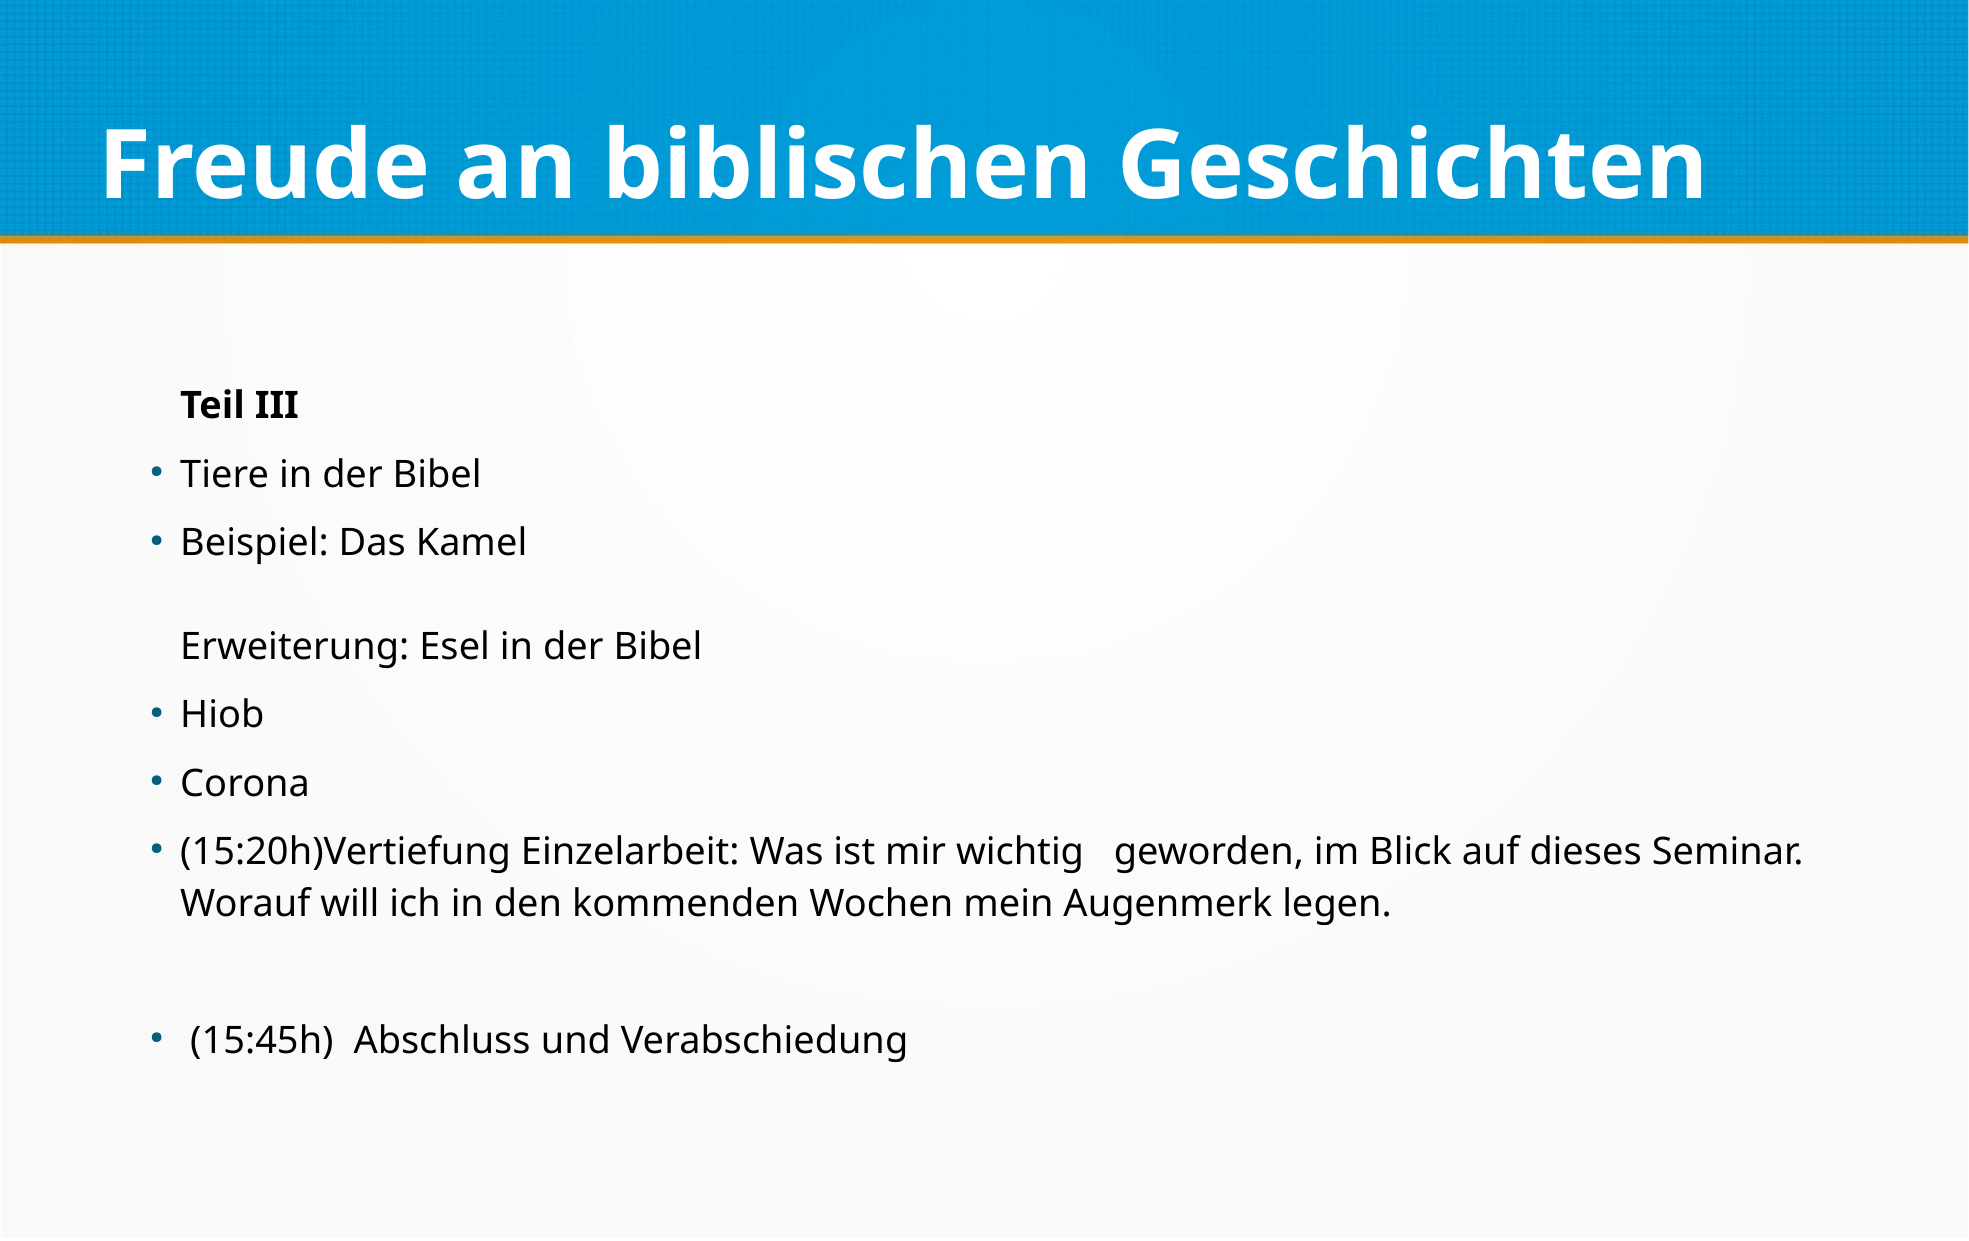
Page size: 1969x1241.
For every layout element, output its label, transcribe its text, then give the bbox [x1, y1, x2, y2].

picture [0, 233, 1969, 1241]
title Freude an biblischen Geschichten [98, 19, 1870, 227]
list Teil III Tiere in der Bibel Beispiel: Das Kamel Erweiterung: Esel in der Bibel Hiob Corona (15:20h)Vertiefung Einzelarbeit: Was ist mir wichtig geworden, im Blick auf dieses Seminar. Worauf will ich in den kommenden Wochen mein Augenmerk legen. (15:45h) Abschluss und Verabschiedung [139, 309, 1902, 1075]
